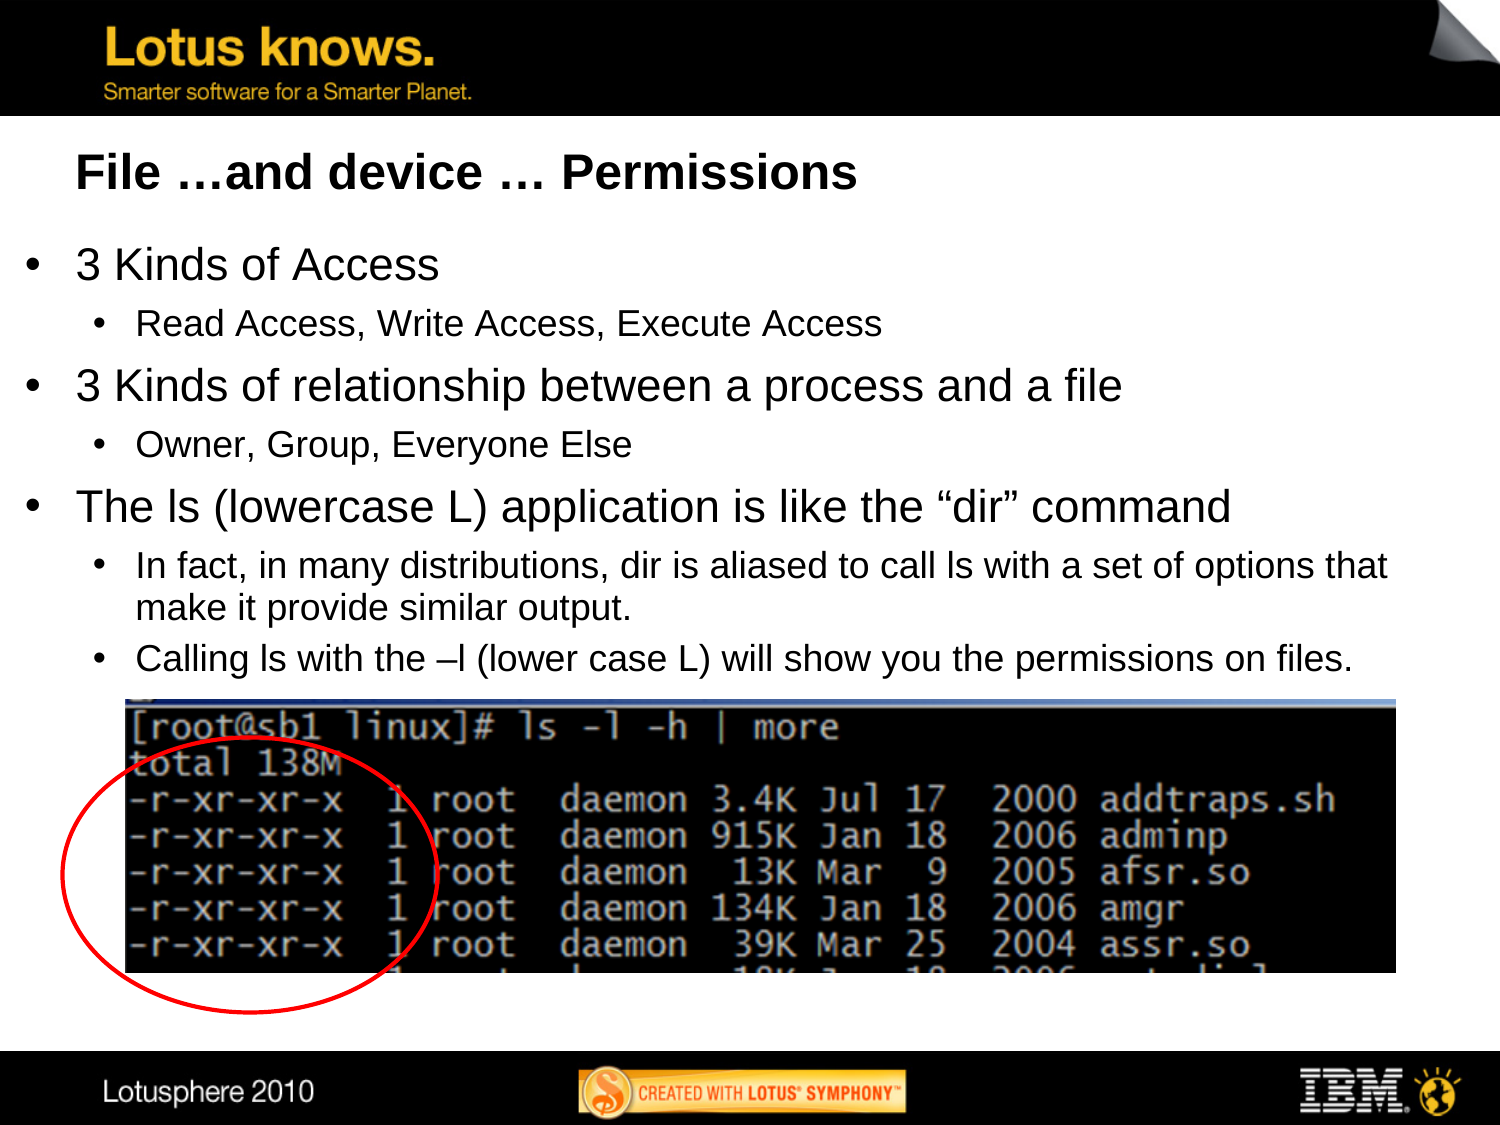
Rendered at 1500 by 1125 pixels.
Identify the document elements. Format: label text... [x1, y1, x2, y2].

picture [0, 0, 1500, 114]
picture [125, 699, 1396, 973]
title File …and device … Permissions [74, 137, 1475, 200]
list 3 Kinds of Access Read Access, Write Access, Execute Access 3 Kinds of relationship between a process and a file Owner, Group, Everyone Else The ls (lowercase L) application is like the “dir” command In fact, in many distributions, dir is aliased to call ls with a set of options that make it provide similar output. Calling ls with the –l (lower case L) will show you the permissions on files. [24, 237, 1476, 1026]
picture [0, 1053, 1500, 1125]
picture [125, 740, 435, 973]
